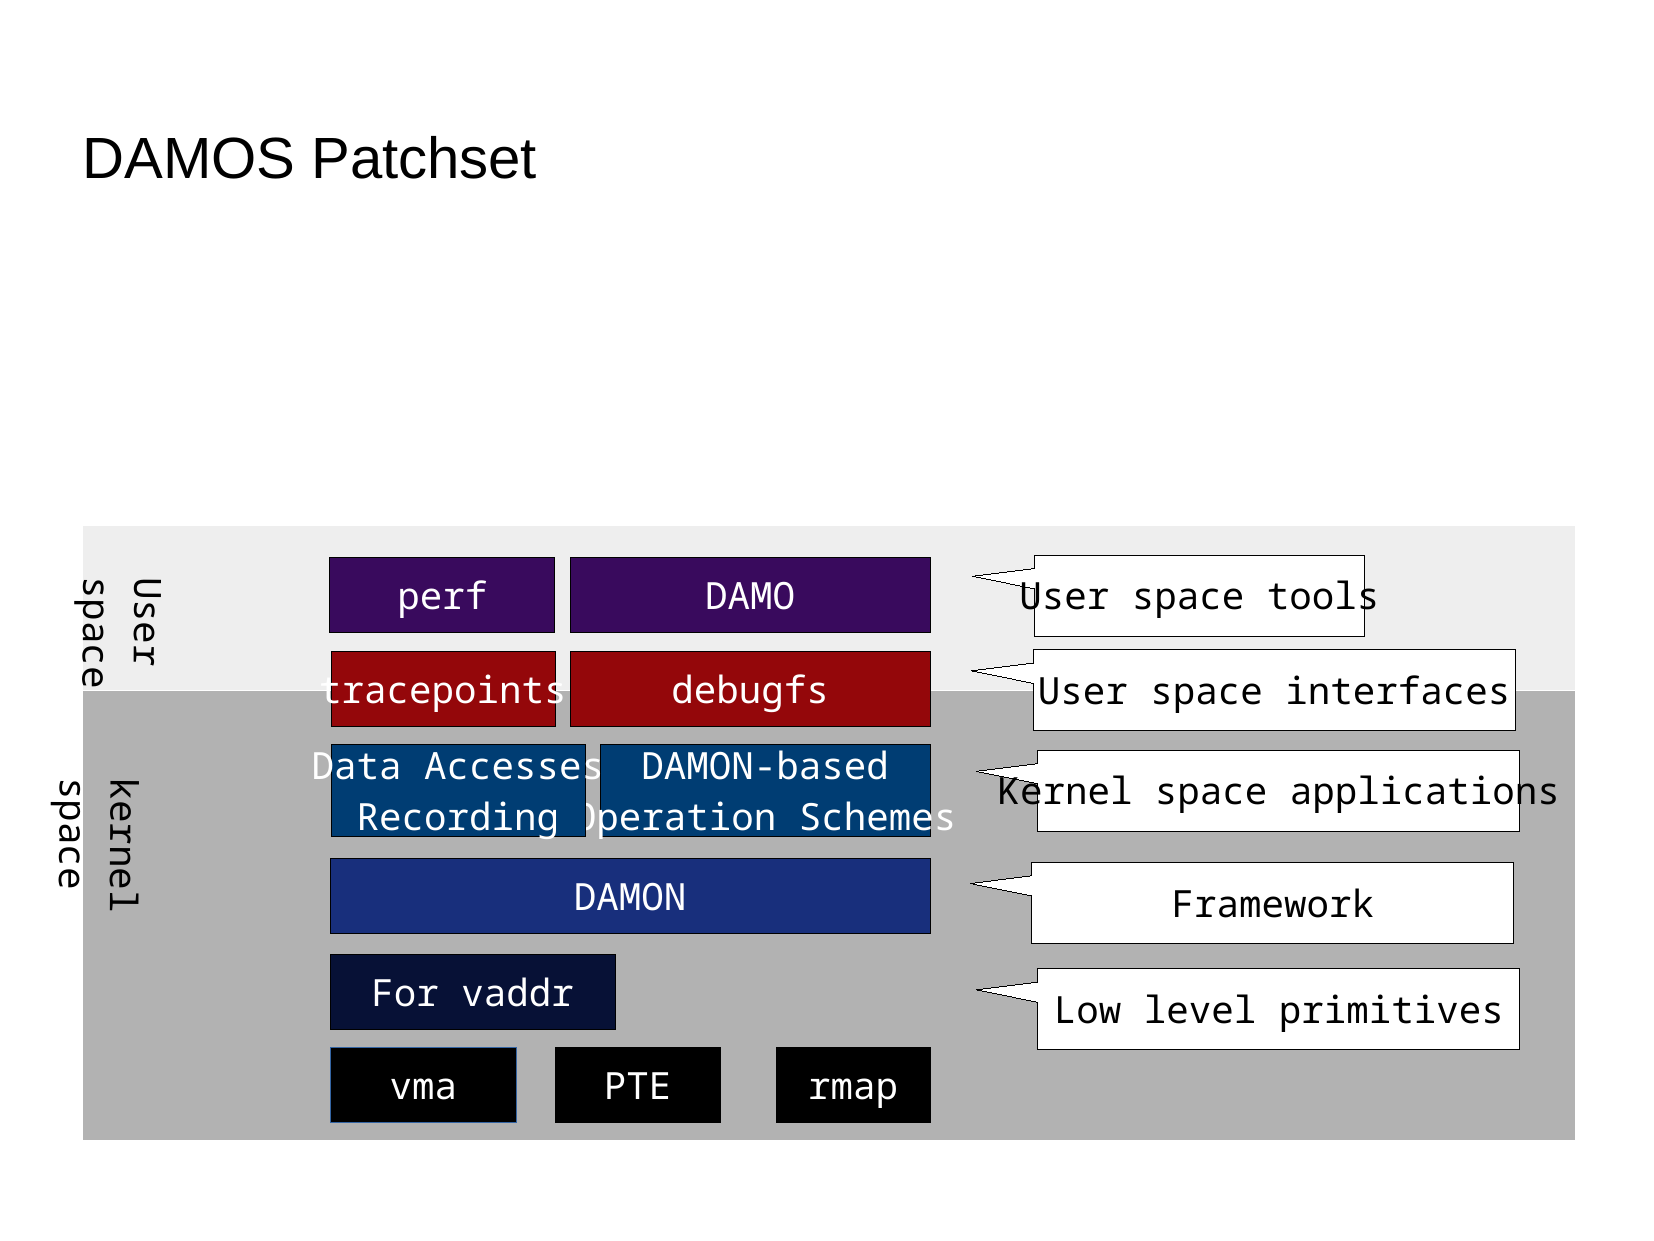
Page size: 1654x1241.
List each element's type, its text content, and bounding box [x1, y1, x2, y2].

text_box vma [330, 1047, 517, 1123]
text_box User space [89, 562, 182, 830]
text_box rmap [776, 1047, 931, 1123]
text_box perf [329, 557, 555, 633]
text_box [82, 525, 1576, 1141]
text_box Kernel space applications [976, 750, 1520, 832]
text_box [85, 627, 91, 637]
text_box [82, 604, 91, 651]
text_box DAMON [330, 858, 931, 934]
text_box Data Accesses Recording [331, 744, 586, 837]
text_box Low level primitives [976, 968, 1520, 1050]
text_box User space interfaces [971, 649, 1516, 731]
text_box kernel space [100, 829, 158, 1032]
text_box PTE [555, 1047, 721, 1123]
text_box DAMON-based Operation Schemes [600, 744, 931, 837]
text_box For vaddr [330, 954, 616, 1030]
text_box [82, 650, 90, 674]
text_box User space tools [972, 555, 1365, 637]
text_box [85, 605, 91, 615]
text_box Framework [970, 862, 1514, 944]
text_box tracepoints [331, 651, 556, 727]
text_box debugfs [570, 651, 931, 727]
text_box DAMO [570, 557, 931, 633]
title DAMOS Patchset [82, 108, 1571, 210]
